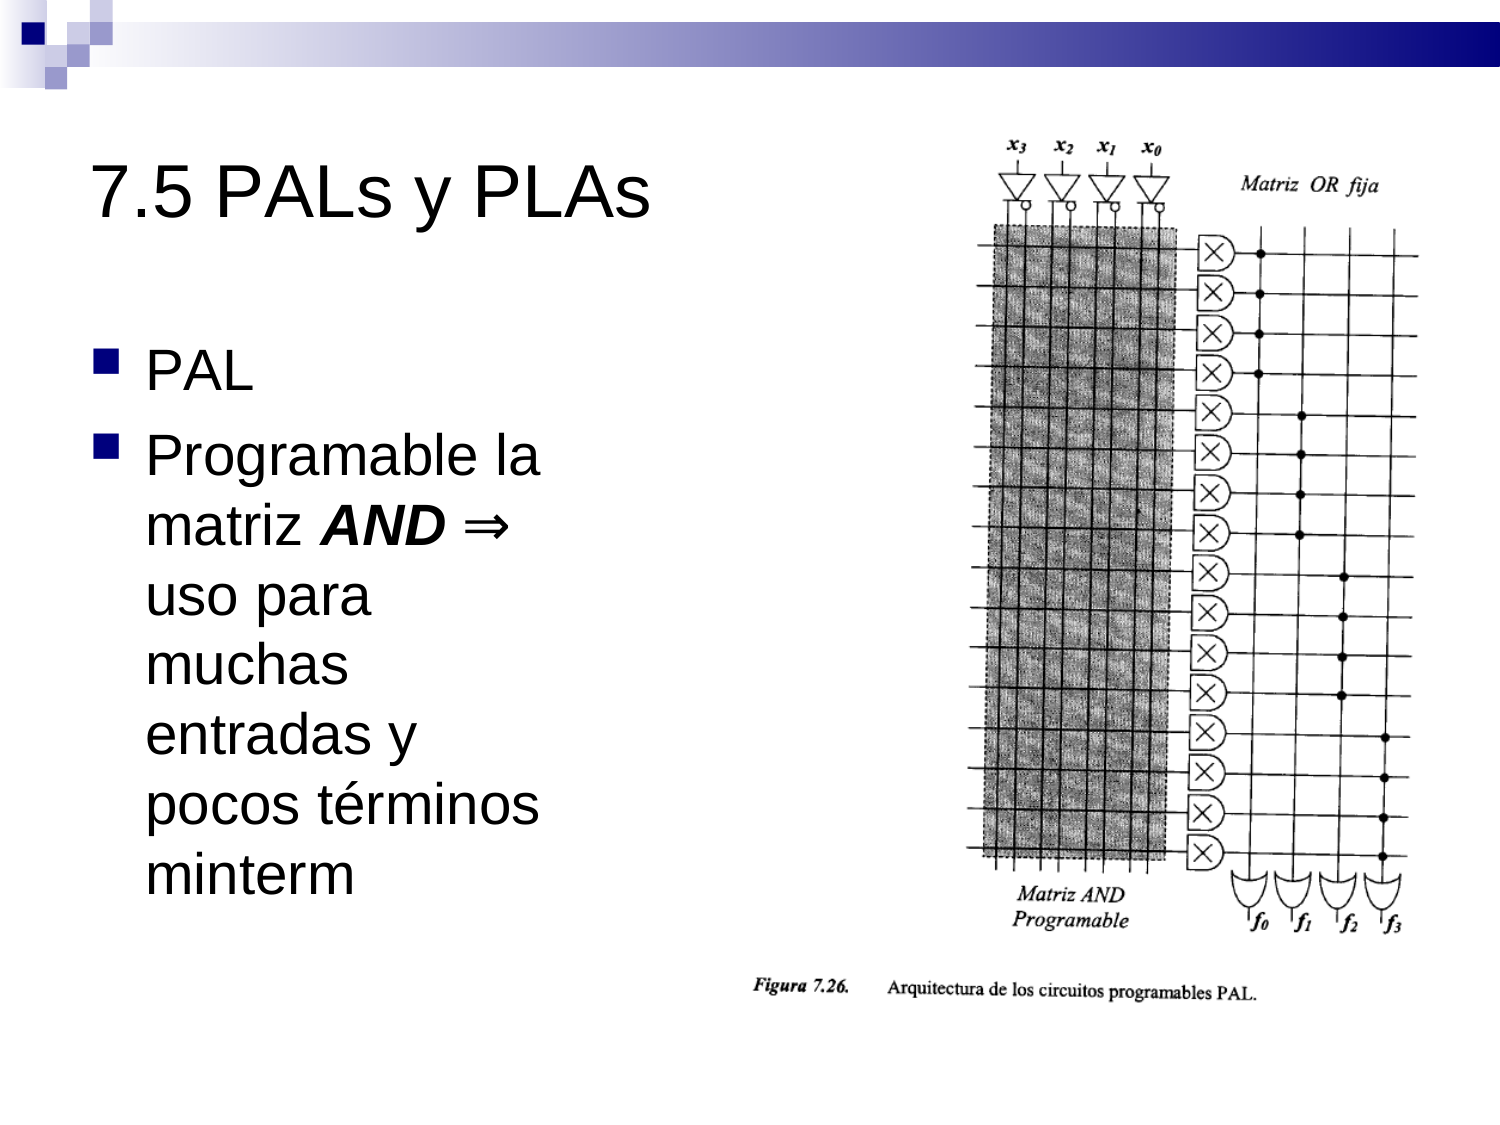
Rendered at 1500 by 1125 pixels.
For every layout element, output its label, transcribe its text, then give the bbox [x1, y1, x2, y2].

picture [738, 137, 1439, 1016]
title 7.5 PALs y PLAs [75, 75, 1426, 301]
list PAL Programable la matriz AND ⇒ uso para muchas entradas y pocos términos minterm [74, 324, 573, 963]
